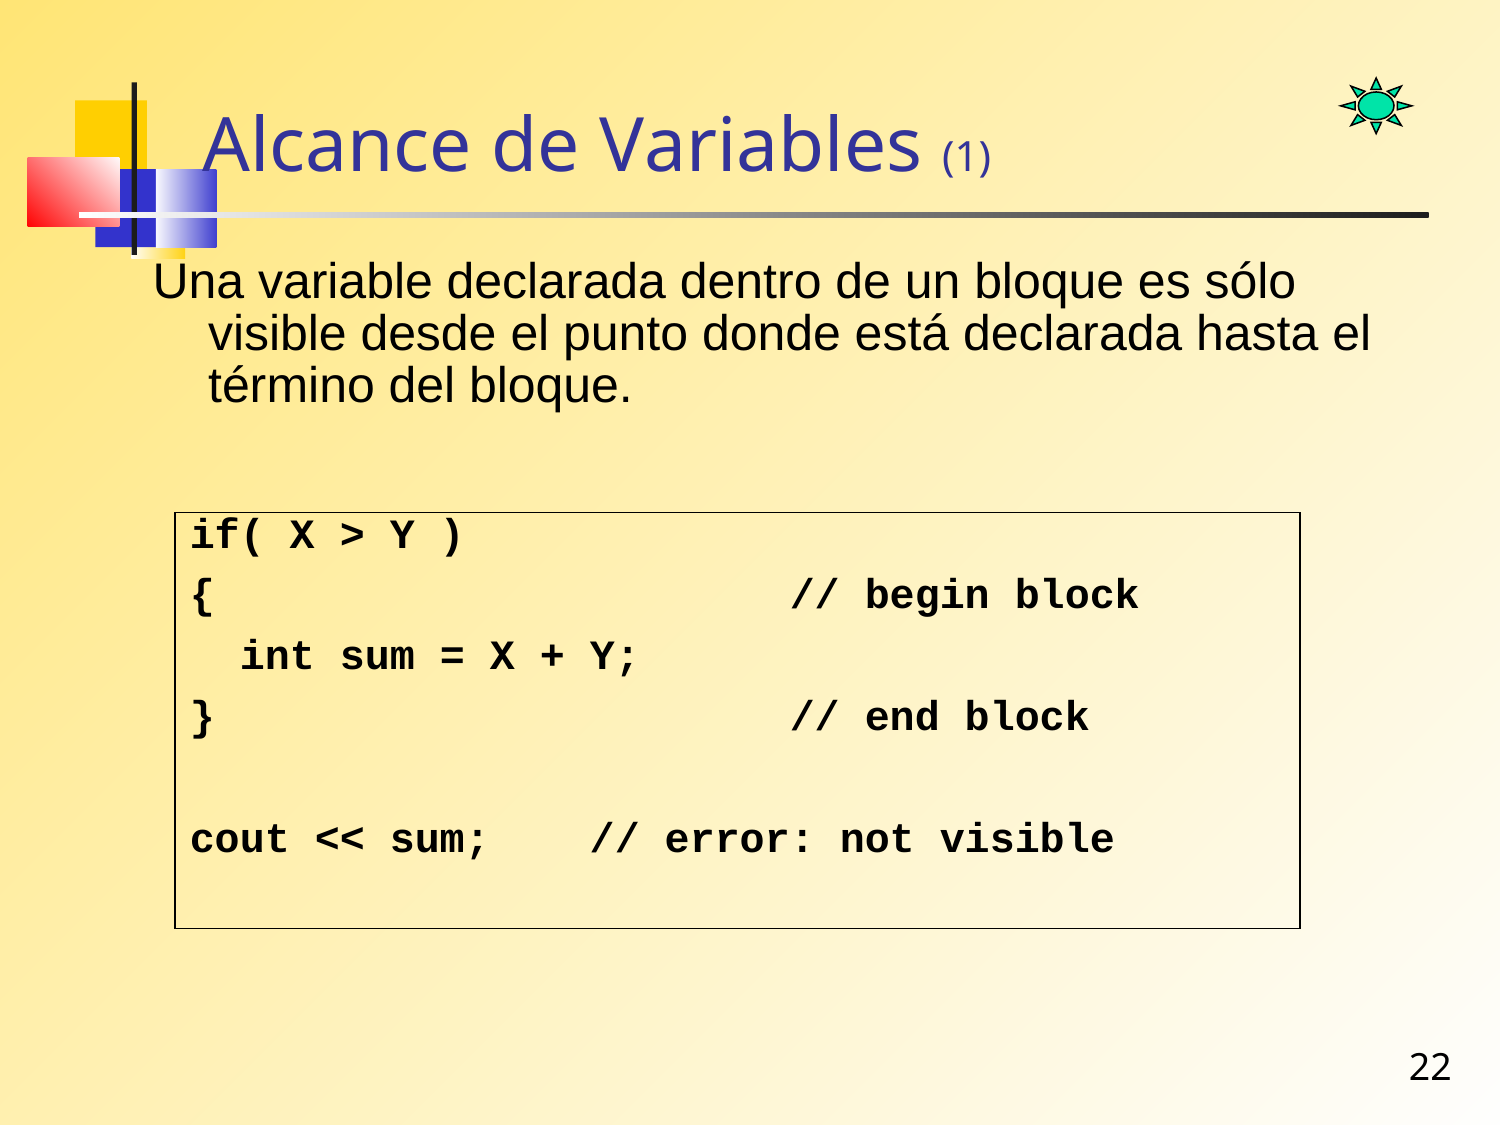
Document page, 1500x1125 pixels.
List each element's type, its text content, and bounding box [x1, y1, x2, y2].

list Una variable declarada dentro de un bloque es sólo visible desde el punto donde está declarada hasta el término del bloque. [137, 249, 1463, 1013]
title Alcance de Variables (1) [187, 37, 1466, 201]
